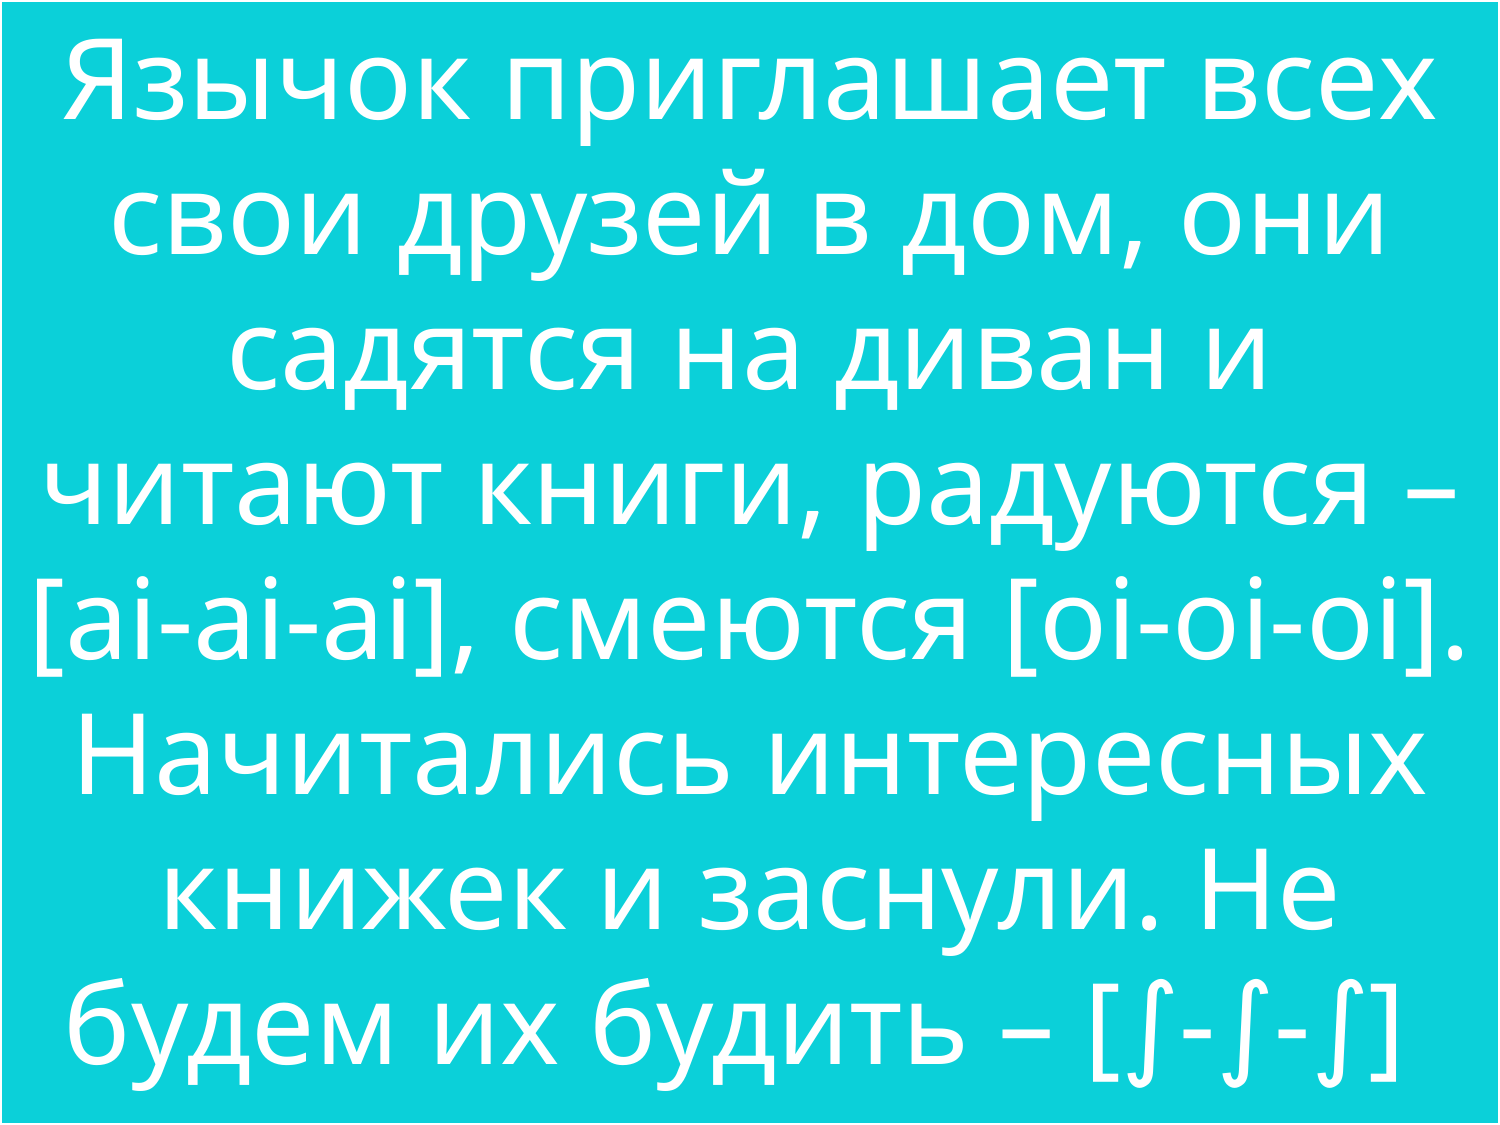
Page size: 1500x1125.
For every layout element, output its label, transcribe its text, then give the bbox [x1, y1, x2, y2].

list Язычок приглашает всех свои друзей в дом, они садятся на диван и читают книги, радуются – [ai-ai-ai], смеются [oi-oi-oi]. Начитались интересных книжек и заснули. Не будем их будить – [∫-∫-∫] [0, 0, 1500, 1125]
